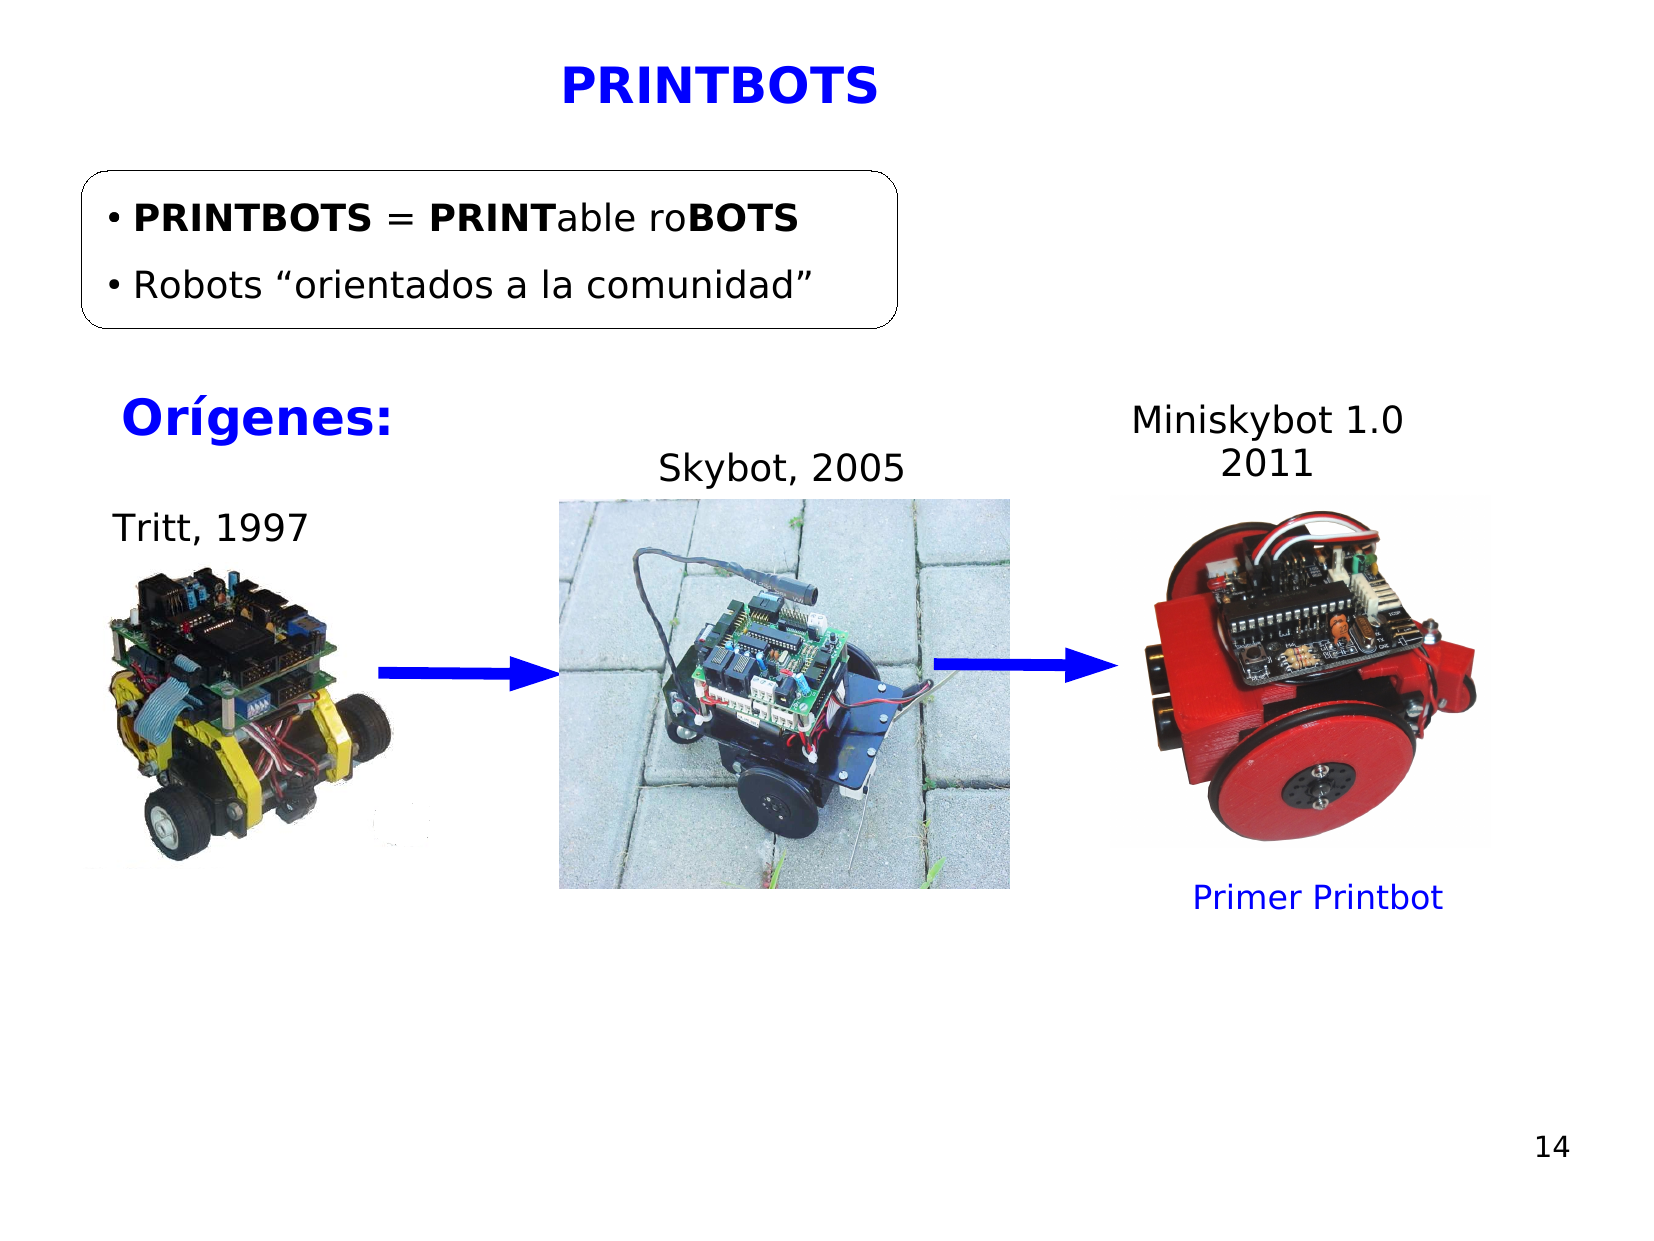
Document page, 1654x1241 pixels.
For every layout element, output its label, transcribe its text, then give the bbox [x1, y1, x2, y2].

text_box Orígenes: [106, 381, 451, 455]
text_box [92, 189, 1265, 267]
picture [1110, 495, 1491, 848]
text_box Primer Printbot [1177, 871, 1521, 931]
text_box Tritt, 1997 [84, 499, 338, 559]
text_box PRINTBOTS [545, 49, 1148, 123]
text_box PRINTBOTS = PRINTable roBOTS Robots “orientados a la comunidad” [92, 267, 1265, 315]
picture [559, 499, 1010, 889]
picture [62, 562, 446, 869]
text_box Miniskybot 1.0 2011 [1116, 391, 1462, 494]
text_box Skybot, 2005 [630, 439, 924, 499]
